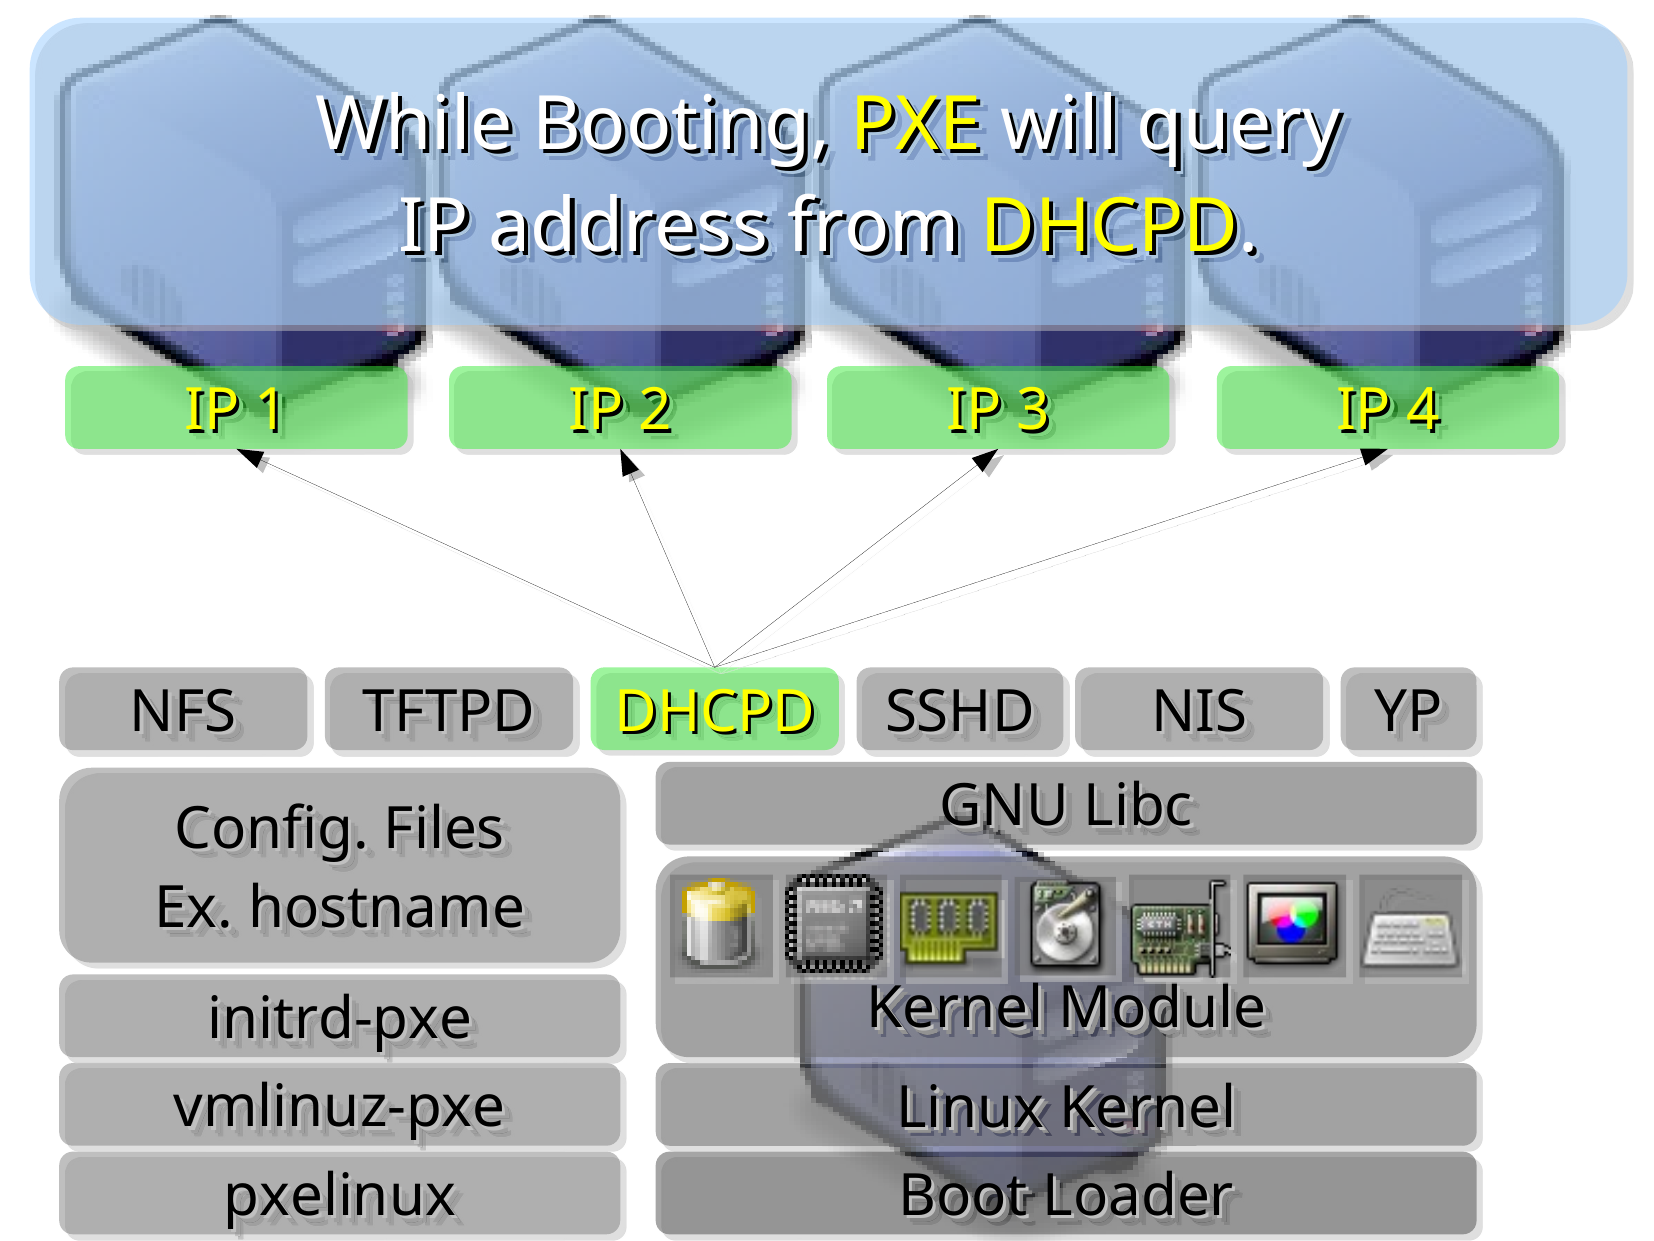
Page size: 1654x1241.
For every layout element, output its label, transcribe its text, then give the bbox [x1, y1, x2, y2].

picture [27, 2, 1609, 502]
text_box NFS [59, 667, 308, 751]
text_box Linux Kernel [655, 1063, 1477, 1146]
text_box SSHD [856, 667, 1064, 751]
picture [767, 1146, 1211, 1151]
text_box Boot Loader [655, 1151, 1477, 1235]
picture [767, 1058, 1211, 1063]
text_box Config. Files Ex. hostname [59, 767, 621, 963]
picture [1359, 874, 1463, 978]
text_box vmlinuz-pxe [59, 1062, 621, 1146]
text_box NIS [1075, 667, 1324, 751]
picture [785, 874, 888, 978]
text_box IP 3 [827, 366, 1170, 449]
picture [767, 1235, 1211, 1241]
text_box While Booting, PXE will query IP address from DHCPD. [29, 17, 1628, 325]
picture [767, 845, 1211, 856]
text_box DHCPD [590, 667, 839, 751]
text_box initrd-pxe [59, 974, 621, 1058]
text_box pxelinux [59, 1151, 621, 1235]
text_box Kernel Module [655, 856, 1477, 1058]
picture [670, 874, 773, 978]
text_box IP 1 [65, 366, 408, 449]
text_box IP 4 [1216, 366, 1560, 449]
picture [1228, 458, 1364, 502]
picture [900, 874, 1002, 978]
picture [1014, 876, 1116, 976]
text_box GNU Libc [655, 761, 1477, 845]
picture [268, 464, 350, 502]
text_box YP [1340, 667, 1477, 751]
picture [1129, 874, 1231, 978]
text_box IP 2 [449, 366, 792, 449]
text_box TFTPD [324, 667, 574, 751]
picture [1243, 874, 1347, 978]
